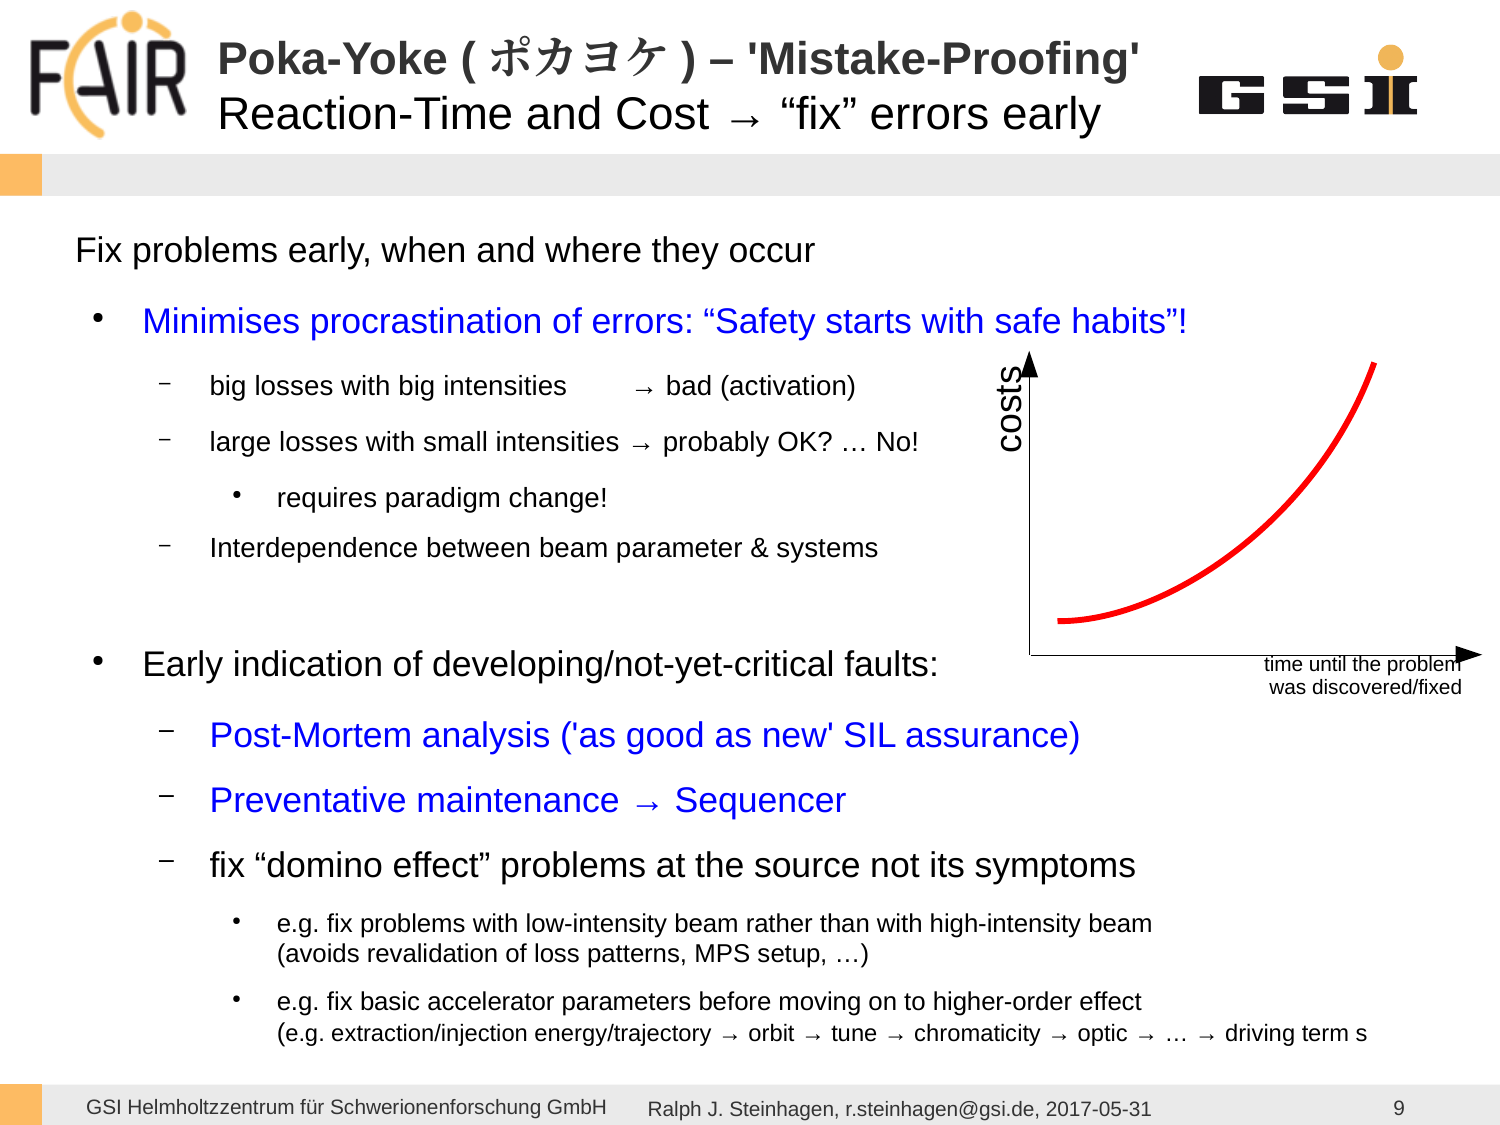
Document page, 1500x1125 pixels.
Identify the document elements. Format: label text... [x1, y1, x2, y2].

picture [30, 9, 187, 141]
title Poka-Yoke (ポカヨケ) – 'Mistake-Proofing' Reaction-Time and Cost → “fix” errors early [217, 0, 1180, 191]
list Fix problems early, when and where they occur Minimises procrastination of errors: “Safety starts with safe habits”! big losses with big intensities → bad (activation) large losses with small intensities → probably OK? … No! requires paradigm change! Interdependence between beam parameter & systems Early indication of developing/not-yet-critical faults: Post-Mortem analysis ('as good as new' SIL assurance) Preventative maintenance → Sequencer fix “domino effect” problems at the source not its symptoms e.g. fix problems with low-intensity beam rather than with high-intensity beam (avoids revalidation of loss patterns, MPS setup, …) e.g. fix basic accelerator parameters before moving on to higher-order effect (e.g. extraction/injection energy/trajectory → orbit → tune → chromaticity → optic → … → driving term s [75, 226, 1425, 1050]
picture [1197, 42, 1419, 117]
